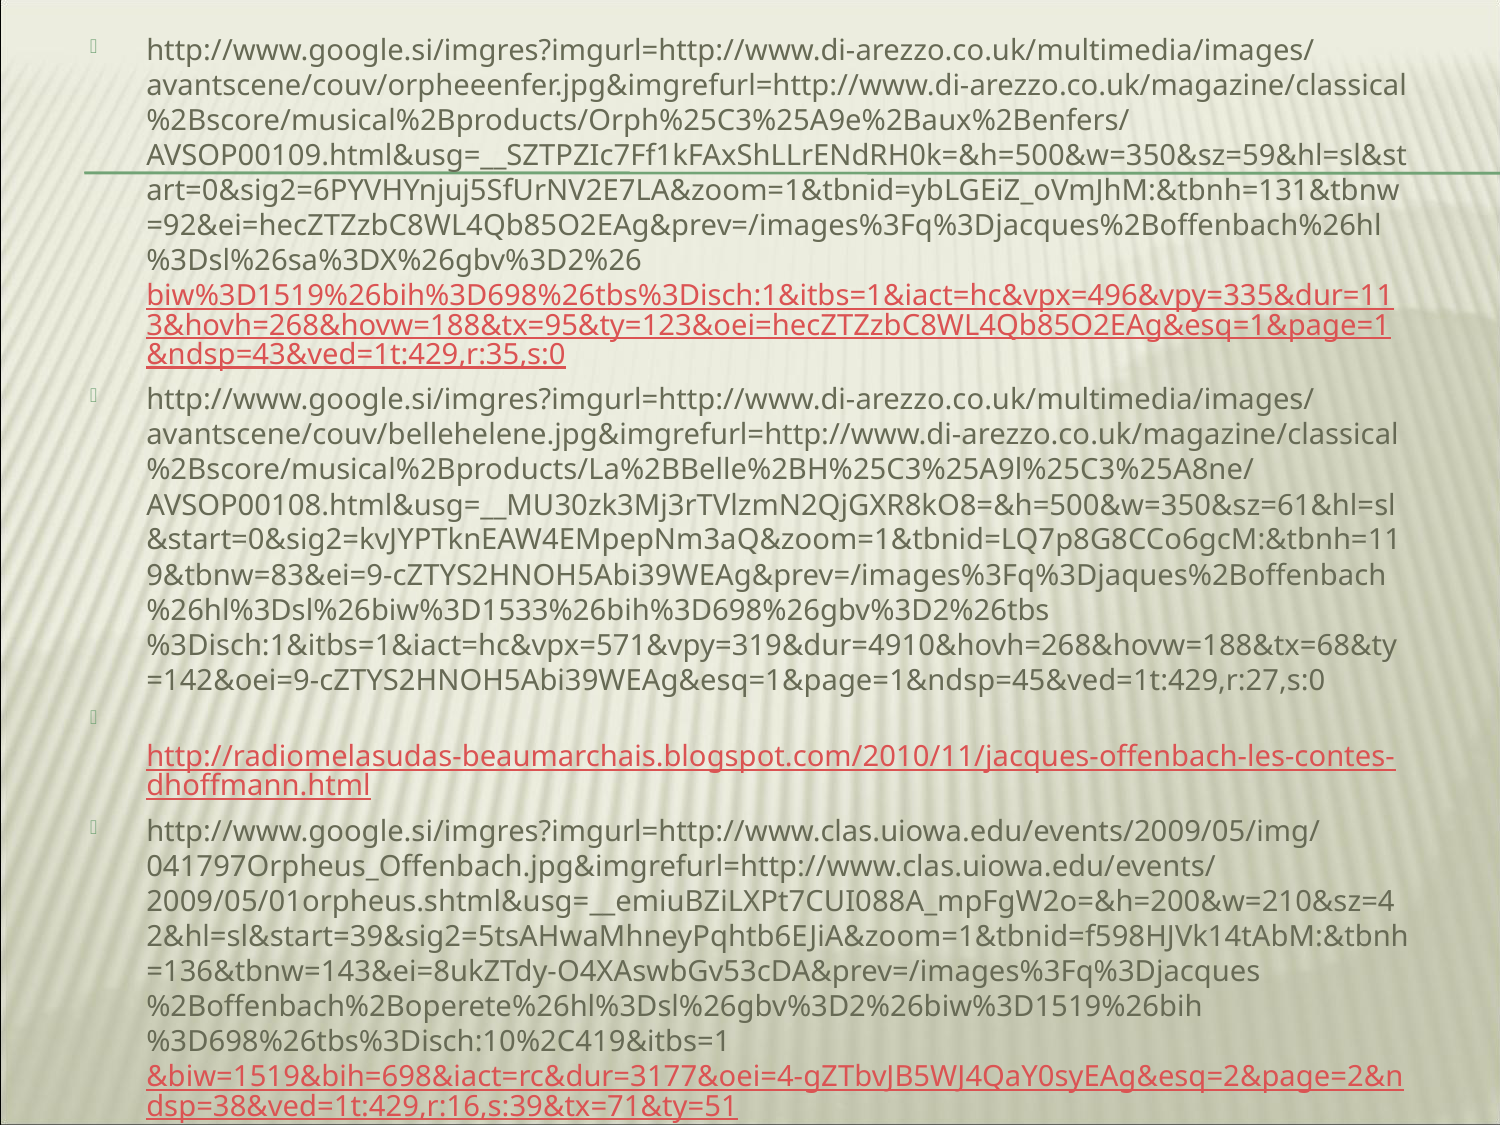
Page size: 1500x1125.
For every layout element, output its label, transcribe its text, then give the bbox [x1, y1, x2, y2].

list http://www.google.si/imgres?imgurl=http://www.di-arezzo.co.uk/multimedia/images/avantscene/couv/orpheeenfer.jpg&imgrefurl=http://www.di-arezzo.co.uk/magazine/classical%2Bscore/musical%2Bproducts/Orph%25C3%25A9e%2Baux%2Benfers/AVSOP00109.html&usg=__SZTPZIc7Ff1kFAxShLLrENdRH0k=&h=500&w=350&sz=59&hl=sl&start=0&sig2=6PYVHYnjuj5SfUrNV2E7LA&zoom=1&tbnid=ybLGEiZ_oVmJhM:&tbnh=131&tbnw=92&ei=hecZTZzbC8WL4Qb85O2EAg&prev=/images%3Fq%3Djacques%2Boffenbach%26hl%3Dsl%26sa%3DX%26gbv%3D2%26biw%3D1519%26bih%3D698%26tbs%3Disch:1&itbs=1&iact=hc&vpx=496&vpy=335&dur=113&hovh=268&hovw=188&tx=95&ty=123&oei=hecZTZzbC8WL4Qb85O2EAg&esq=1&page=1&ndsp=43&ved=1t:429,r:35,s:0 http://www.google.si/imgres?imgurl=http://www.di-arezzo.co.uk/multimedia/images/avantscene/couv/bellehelene.jpg&imgrefurl=http://www.di-arezzo.co.uk/magazine/classical%2Bscore/musical%2Bproducts/La%2BBelle%2BH%25C3%25A9l%25C3%25A8ne/AVSOP00108.html&usg=__MU30zk3Mj3rTVlzmN2QjGXR8kO8=&h=500&w=350&sz=61&hl=sl&start=0&sig2=kvJYPTknEAW4EMpepNm3aQ&zoom=1&tbnid=LQ7p8G8CCo6gcM:&tbnh=119&tbnw=83&ei=9-cZTYS2HNOH5Abi39WEAg&prev=/images%3Fq%3Djaques%2Boffenbach%26hl%3Dsl%26biw%3D1533%26bih%3D698%26gbv%3D2%26tbs%3Disch:1&itbs=1&iact=hc&vpx=571&vpy=319&dur=4910&hovh=268&hovw=188&tx=68&ty=142&oei=9-cZTYS2HNOH5Abi39WEAg&esq=1&page=1&ndsp=45&ved=1t:429,r:27,s:0 http://radiomelasudas-beaumarchais.blogspot.com/2010/11/jacques-offenbach-les-contes-dhoffmann.html http://www.google.si/imgres?imgurl=http://www.clas.uiowa.edu/events/2009/05/img/041797Orpheus_Offenbach.jpg&imgrefurl=http://www.clas.uiowa.edu/events/2009/05/01orpheus.shtml&usg=__emiuBZiLXPt7CUI088A_mpFgW2o=&h=200&w=210&sz=42&hl=sl&start=39&sig2=5tsAHwaMhneyPqhtb6EJiA&zoom=1&tbnid=f598HJVk14tAbM:&tbnh=136&tbnw=143&ei=8ukZTdy-O4XAswbGv53cDA&prev=/images%3Fq%3Djacques%2Boffenbach%2Boperete%26hl%3Dsl%26gbv%3D2%26biw%3D1519%26bih%3D698%26tbs%3Disch:10%2C419&itbs=1&biw=1519&bih=698&iact=rc&dur=3177&oei=4-gZTbvJB5WJ4QaY0syEAg&esq=2&page=2&ndsp=38&ved=1t:429,r:16,s:39&tx=71&ty=51 http://www.google.si/images?hl=sl&psj=1&wrapid=tlif12935443450581&q=jacques+offenbach&um=1&ie=UTF-8&source=univ&ei=wesZTZXNAsiI4gbntP3UCA&sa=X&oi=image_result_group&ct=title&resnum=1&ved=0CDAQsAQwAA&biw=1519&bih=698 [75, 23, 1425, 1090]
picture [0, 0, 1500, 1125]
